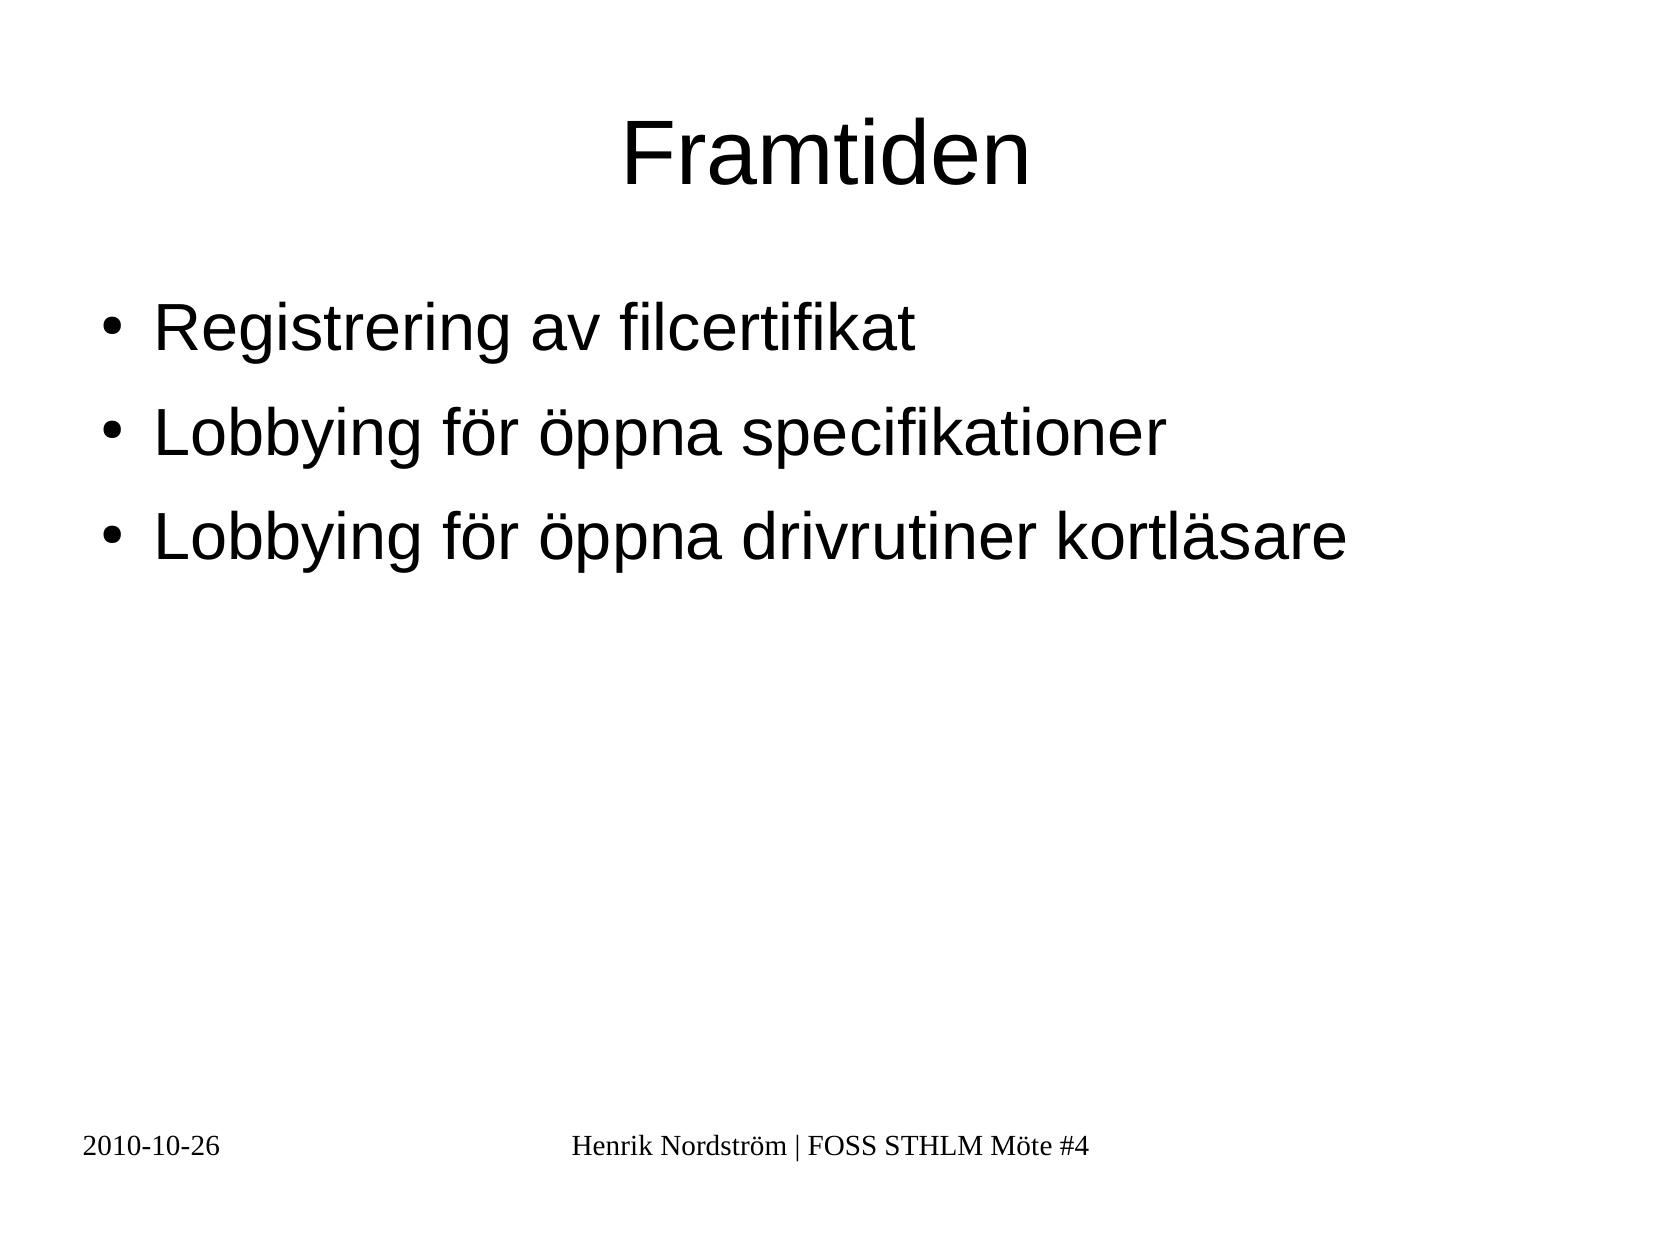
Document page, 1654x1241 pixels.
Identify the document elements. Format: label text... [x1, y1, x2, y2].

title Framtiden [82, 56, 1571, 250]
list Registrering av filcertifikat Lobbying för öppna specifikationer Lobbying för öppna drivrutiner kortläsare [82, 290, 1571, 1094]
